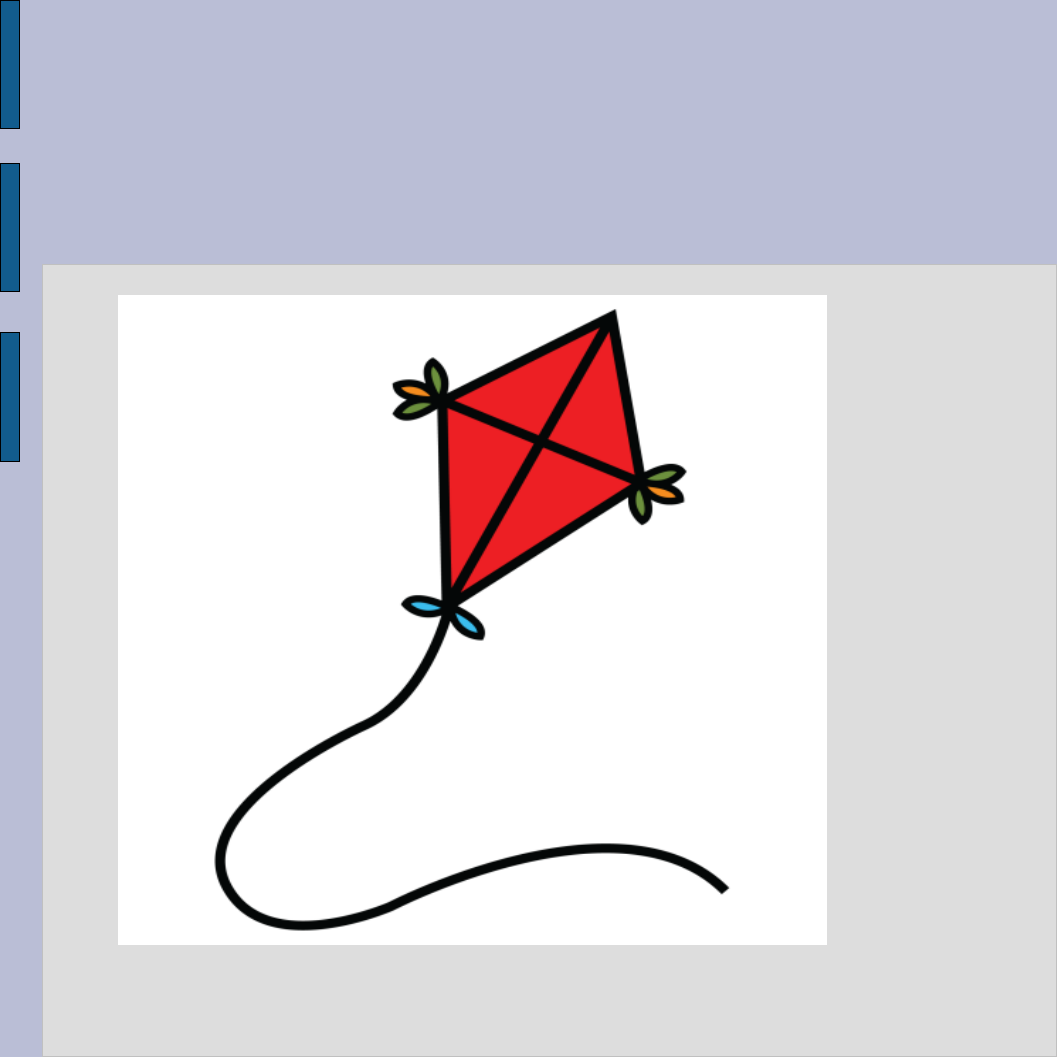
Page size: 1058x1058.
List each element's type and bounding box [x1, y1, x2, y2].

picture [118, 295, 827, 945]
